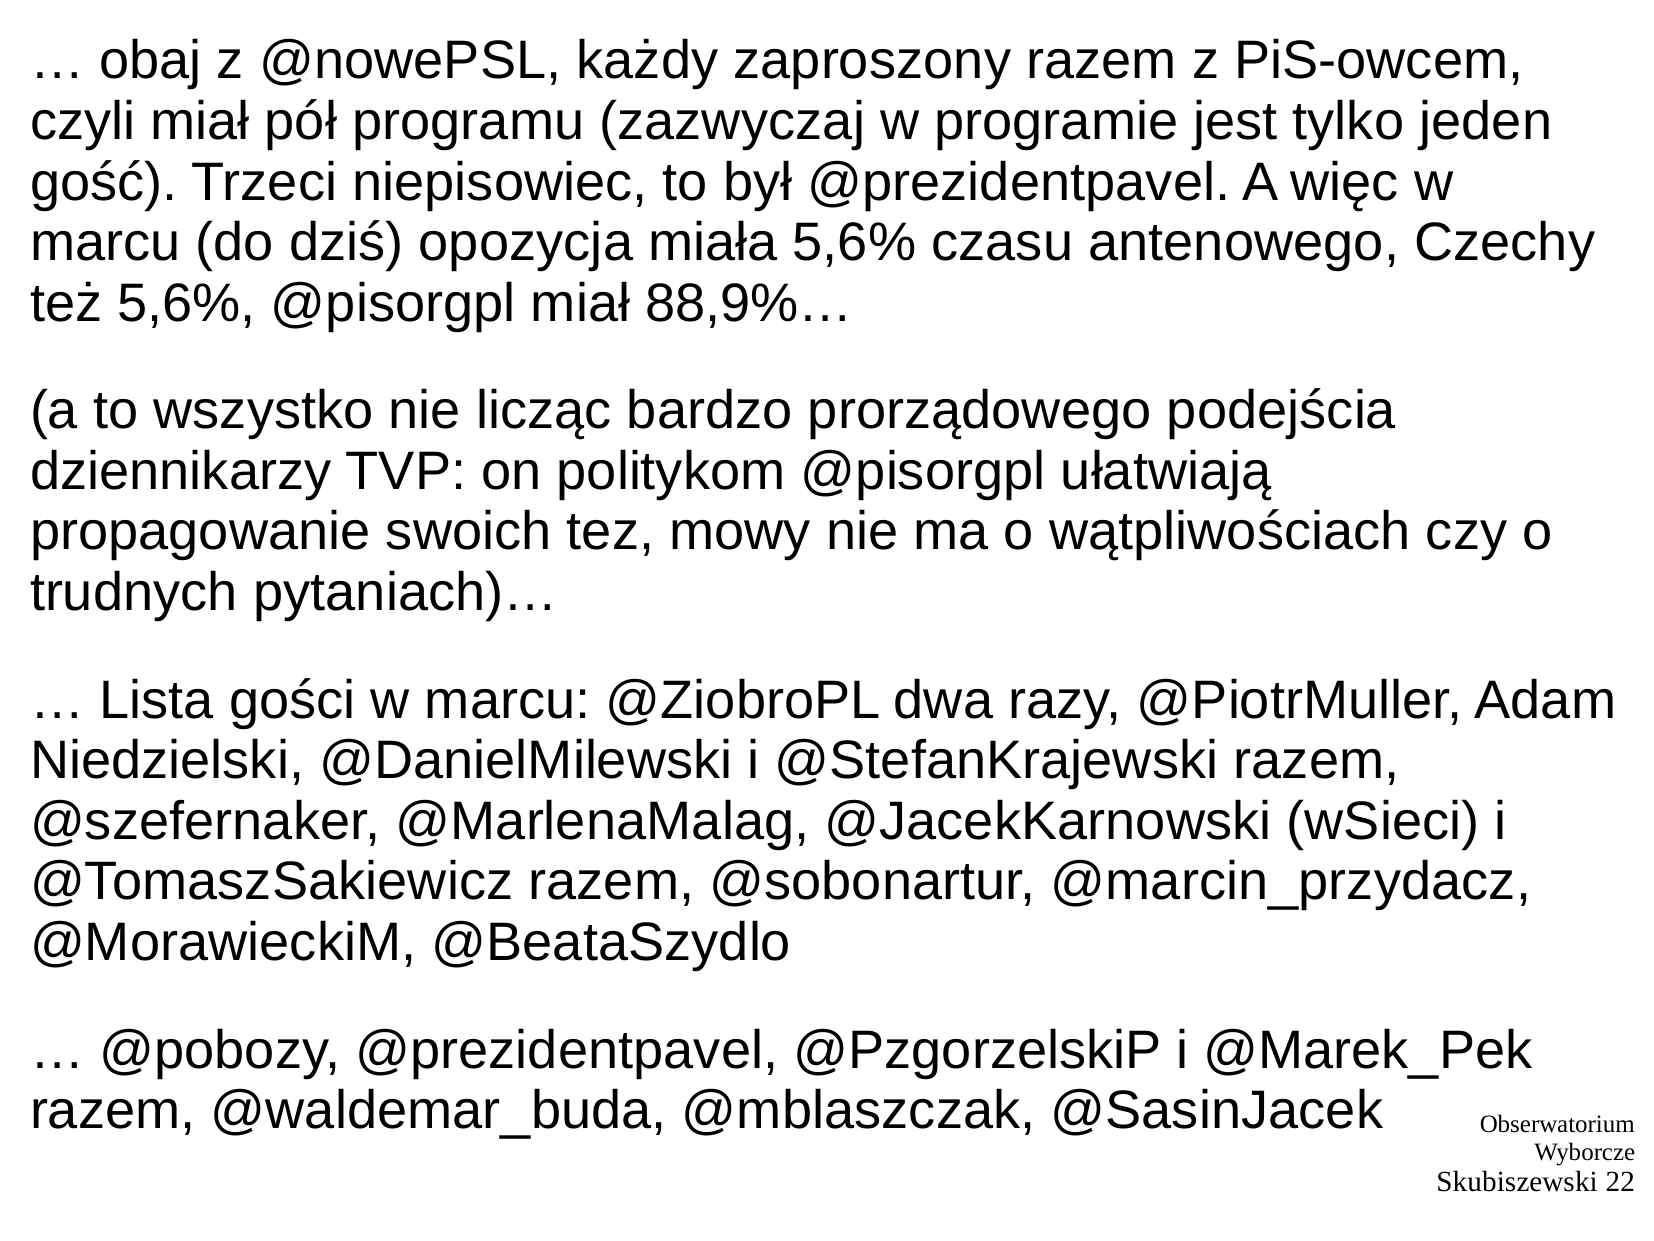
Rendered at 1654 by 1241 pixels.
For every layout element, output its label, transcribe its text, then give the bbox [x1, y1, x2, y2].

list … obaj z @nowePSL, każdy zaproszony razem z PiS-owcem, czyli miał pół programu (zazwyczaj w programie jest tylko jeden gość). Trzeci niepisowiec, to był @prezidentpavel. A więc w marcu (do dziś) opozycja miała 5,6% czasu antenowego, Czechy też 5,6%, @pisorgpl miał 88,9%… (a to wszystko nie licząc bardzo prorządowego podejścia dziennikarzy TVP: on politykom @pisorgpl ułatwiają propagowanie swoich tez, mowy nie ma o wątpliwościach czy o trudnych pytaniach)… … Lista gości w marcu: @ZiobroPL dwa razy, @PiotrMuller, Adam Niedzielski, @DanielMilewski i @StefanKrajewski razem, @szefernaker, @MarlenaMalag, @JacekKarnowski (wSieci) i @TomaszSakiewicz razem, @sobonartur, @marcin_przydacz, @MorawieckiM, @BeataSzydlo … @pobozy, @prezidentpavel, @PzgorzelskiP i @Marek_Pek razem, @waldemar_buda, @mblaszczak, @SasinJacek [30, 30, 1621, 1201]
